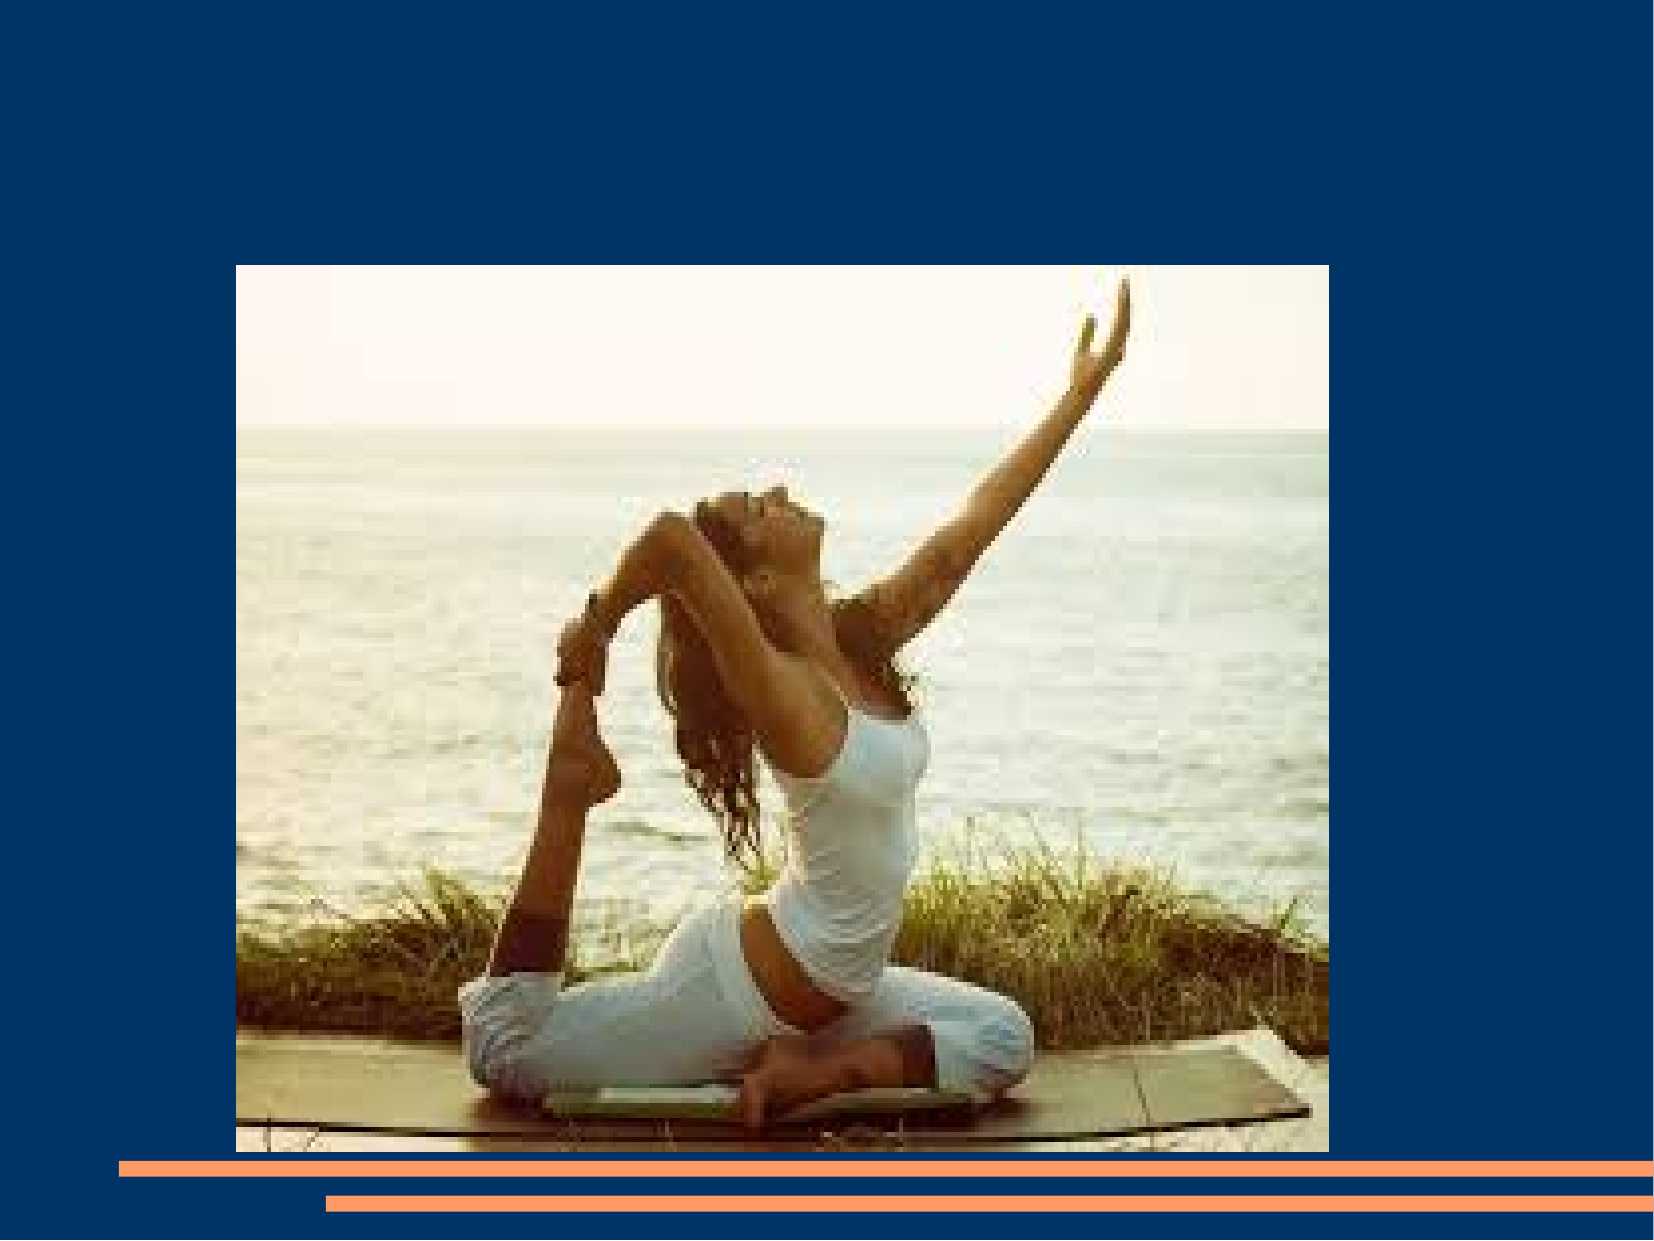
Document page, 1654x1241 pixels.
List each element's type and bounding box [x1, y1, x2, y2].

picture [236, 265, 1329, 1152]
